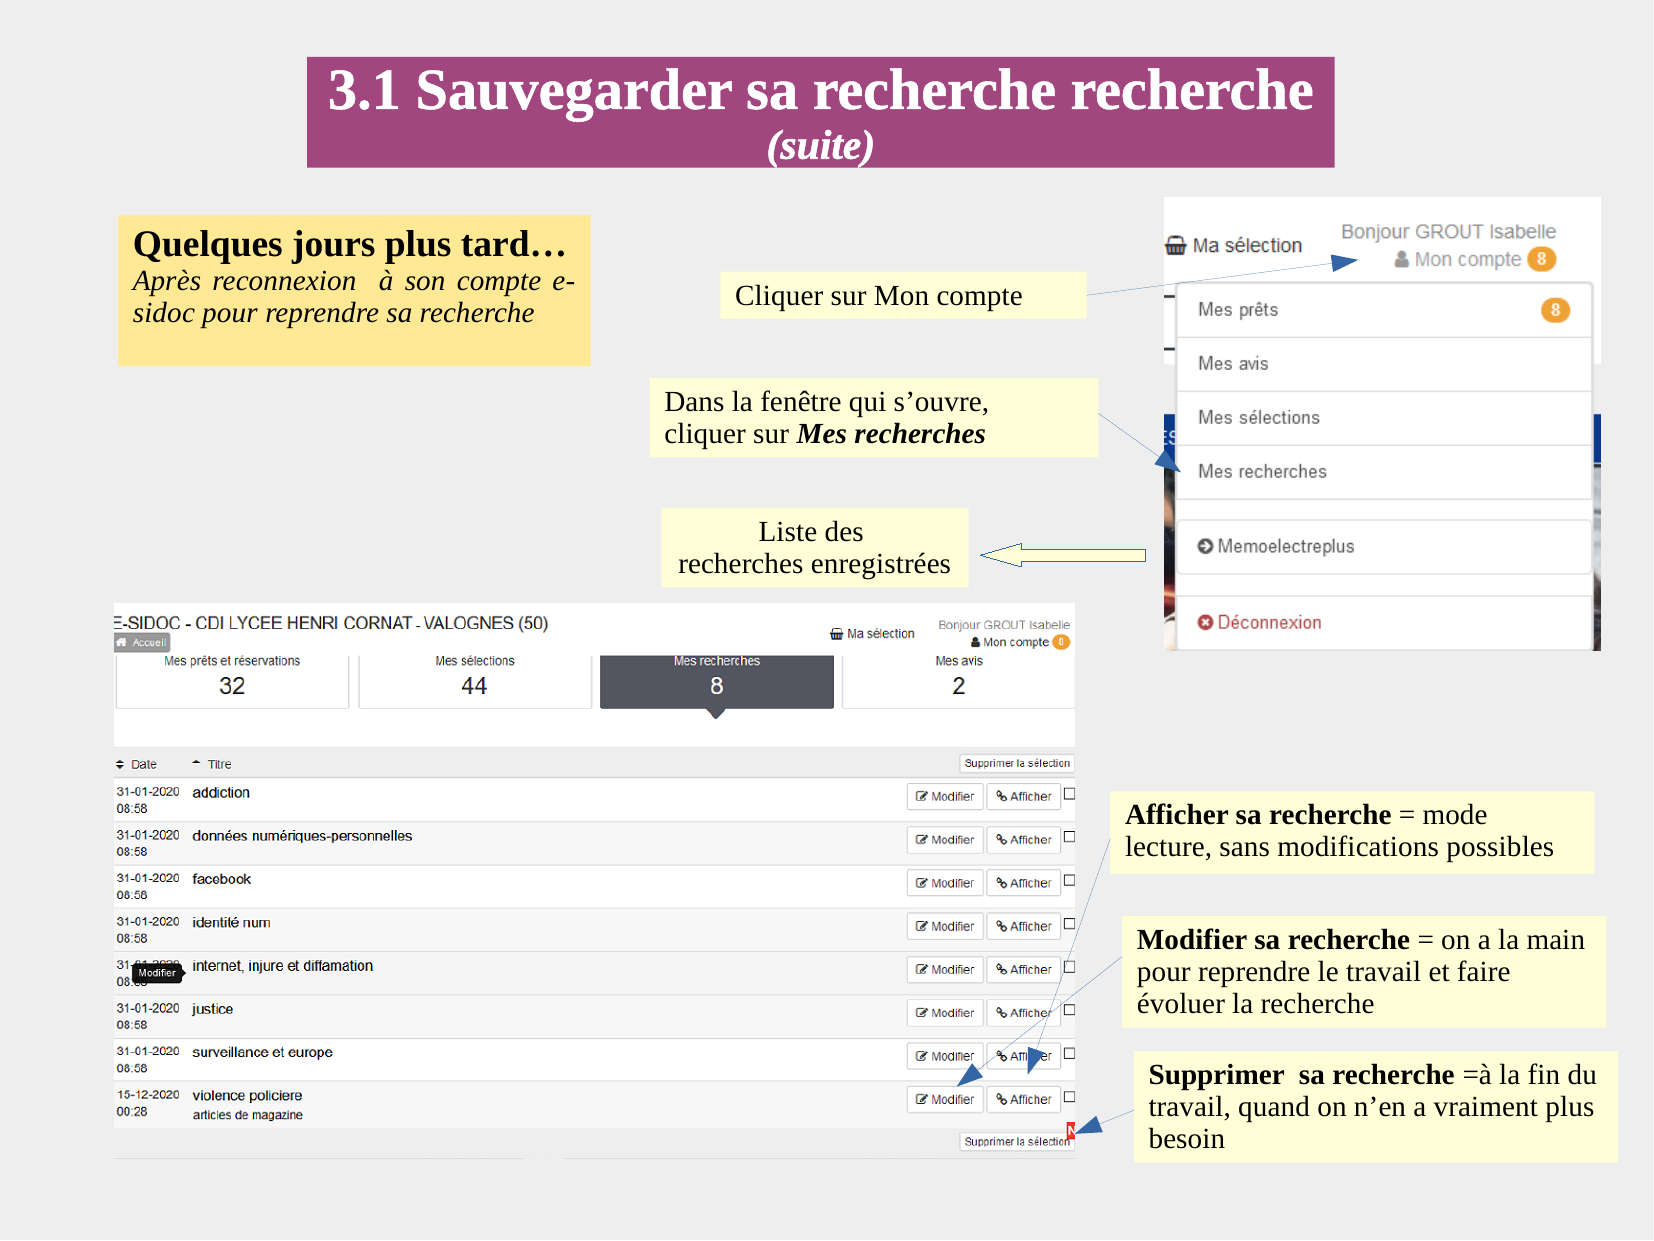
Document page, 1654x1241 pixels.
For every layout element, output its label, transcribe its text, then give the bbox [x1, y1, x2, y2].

picture [114, 602, 1075, 1159]
text_box Cliquer sur Mon compte [720, 271, 1087, 319]
text_box Supprimer sa recherche =à la fin du travail, quand on n’en a vraiment plus besoin [1133, 1051, 1619, 1163]
text_box Quelques jours plus tard… Après reconnexion à son compte e-sidoc pour reprendre sa recherche [118, 215, 591, 367]
text_box Modifier sa recherche = on a la main pour reprendre le travail et faire évoluer la recherche [1122, 916, 1607, 1028]
text_box [980, 543, 1146, 567]
text_box Liste des recherches enregistrées [661, 507, 969, 588]
text_box Dans la fenêtre qui s’ouvre, cliquer sur Mes recherches [649, 377, 1099, 458]
picture [1050, 943, 1075, 1012]
title 3.1 Sauvegarder sa recherche recherche (suite) [307, 56, 1335, 168]
picture [1164, 197, 1601, 651]
text_box Afficher sa recherche = mode lecture, sans modifications possibles [1110, 791, 1595, 875]
